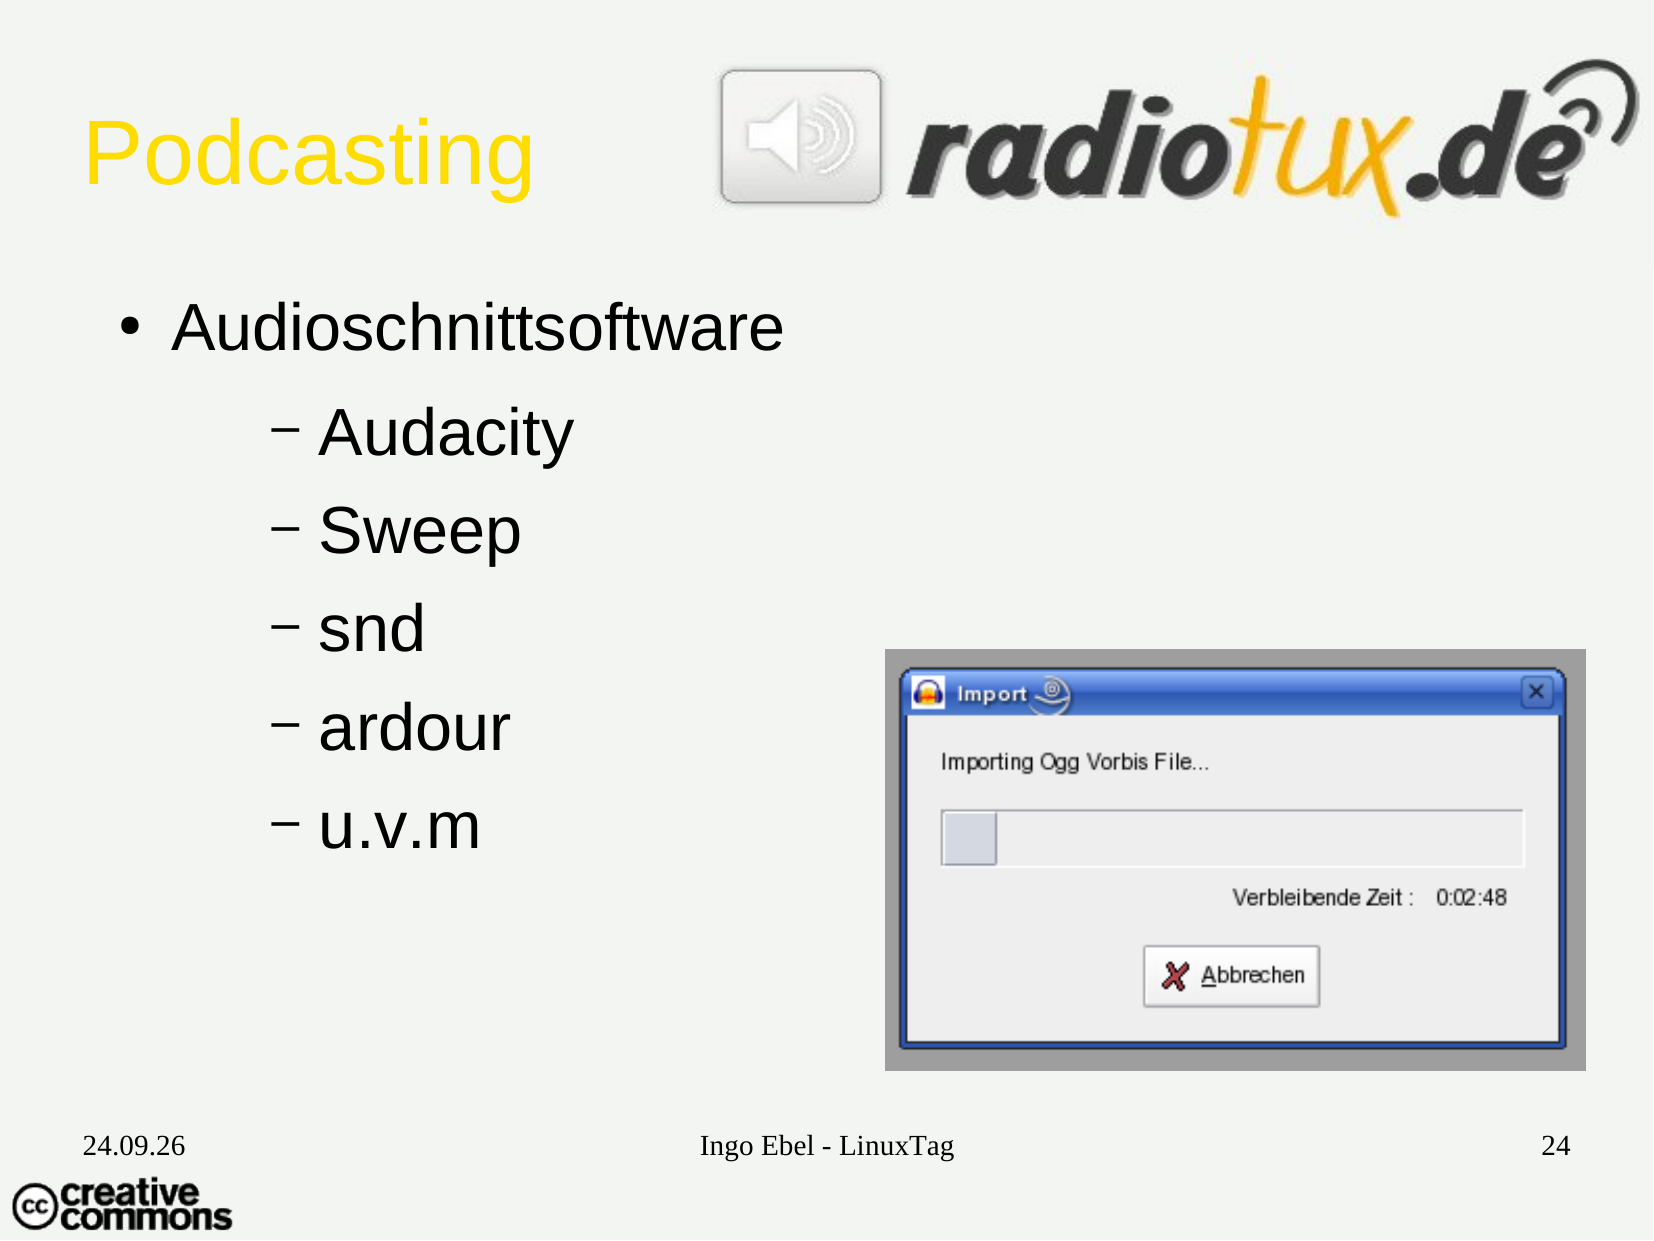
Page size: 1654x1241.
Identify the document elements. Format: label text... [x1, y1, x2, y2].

picture [885, 649, 1586, 1071]
title Podcasting [82, 49, 1571, 257]
list Audioschnittsoftware Audacity Sweep snd ardour u.v.m [82, 290, 1571, 1109]
picture [649, 0, 1654, 266]
picture [0, 1121, 236, 1240]
